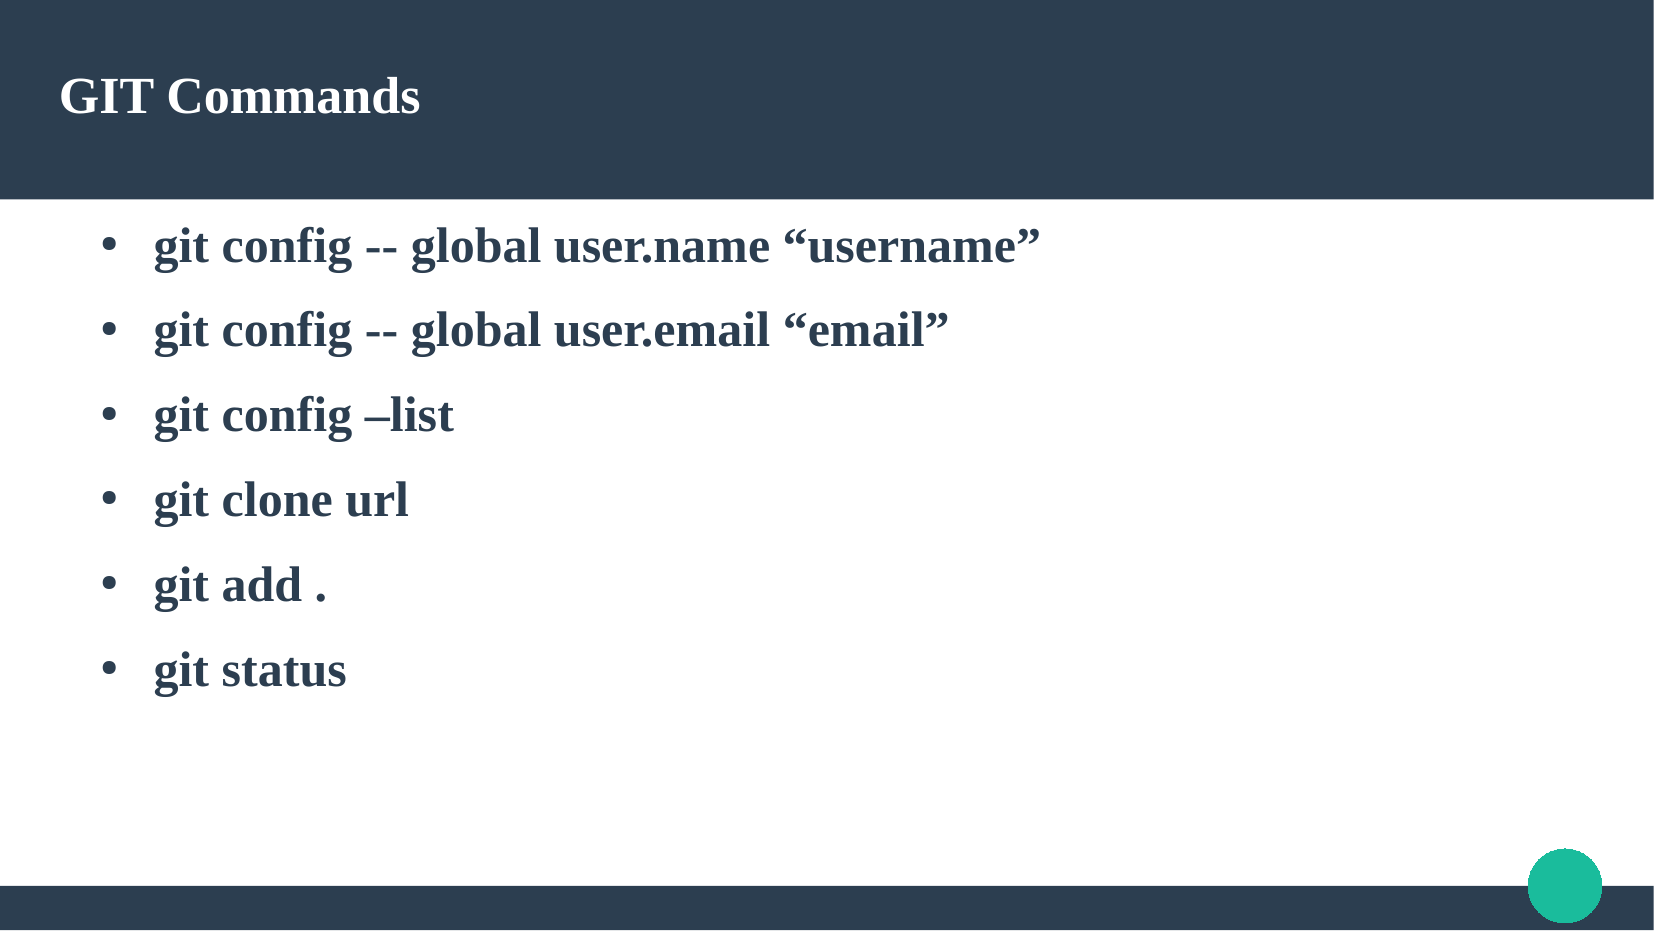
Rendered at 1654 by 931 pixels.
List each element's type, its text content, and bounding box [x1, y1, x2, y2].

list git config -- global user.name “username” git config -- global user.email “email” git config –list git clone url git add . git status [82, 217, 1571, 758]
title GIT Commands [59, 37, 1595, 155]
